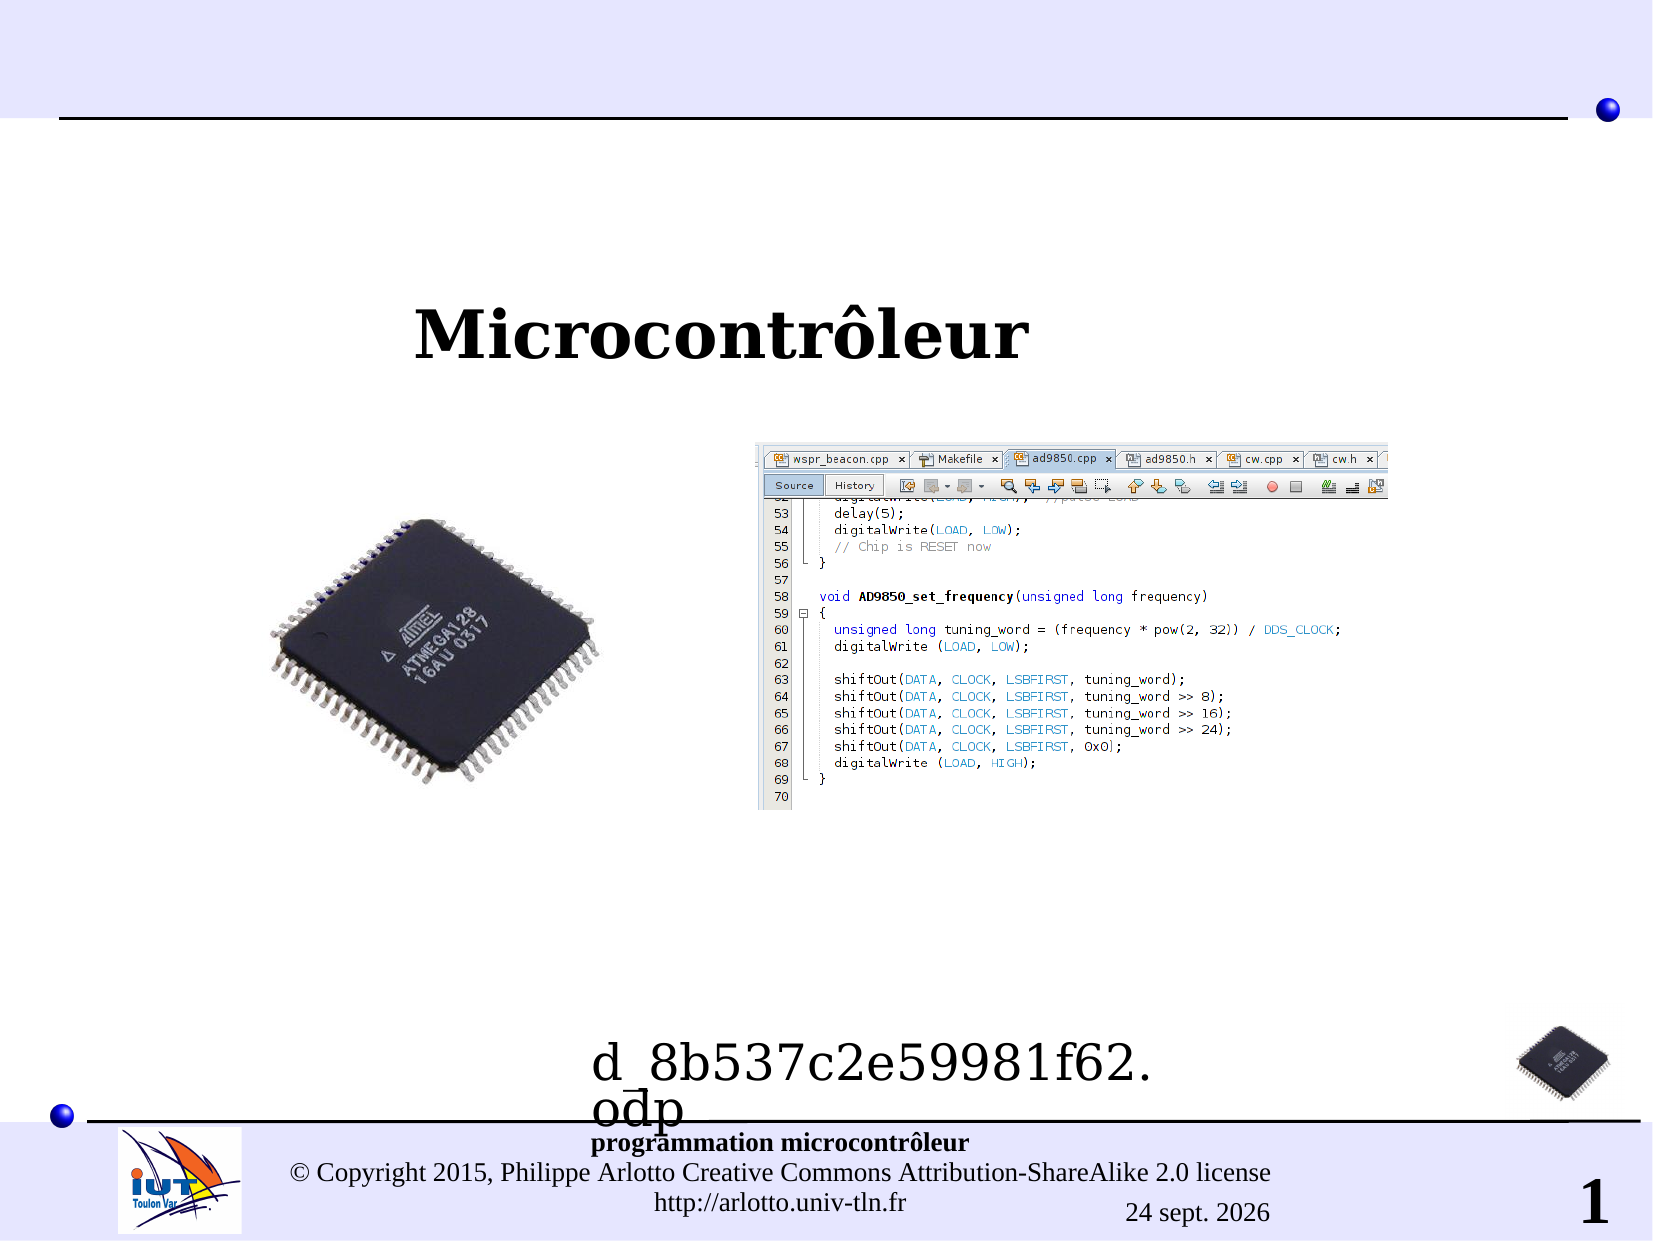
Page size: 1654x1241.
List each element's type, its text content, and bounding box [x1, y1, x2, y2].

text_box Microcontrôleur [413, 295, 1053, 531]
picture [1505, 1003, 1625, 1119]
picture [755, 442, 1388, 810]
picture [231, 438, 650, 857]
text_box CoursMicroLP.v1.5.odp [591, 1033, 1182, 1093]
